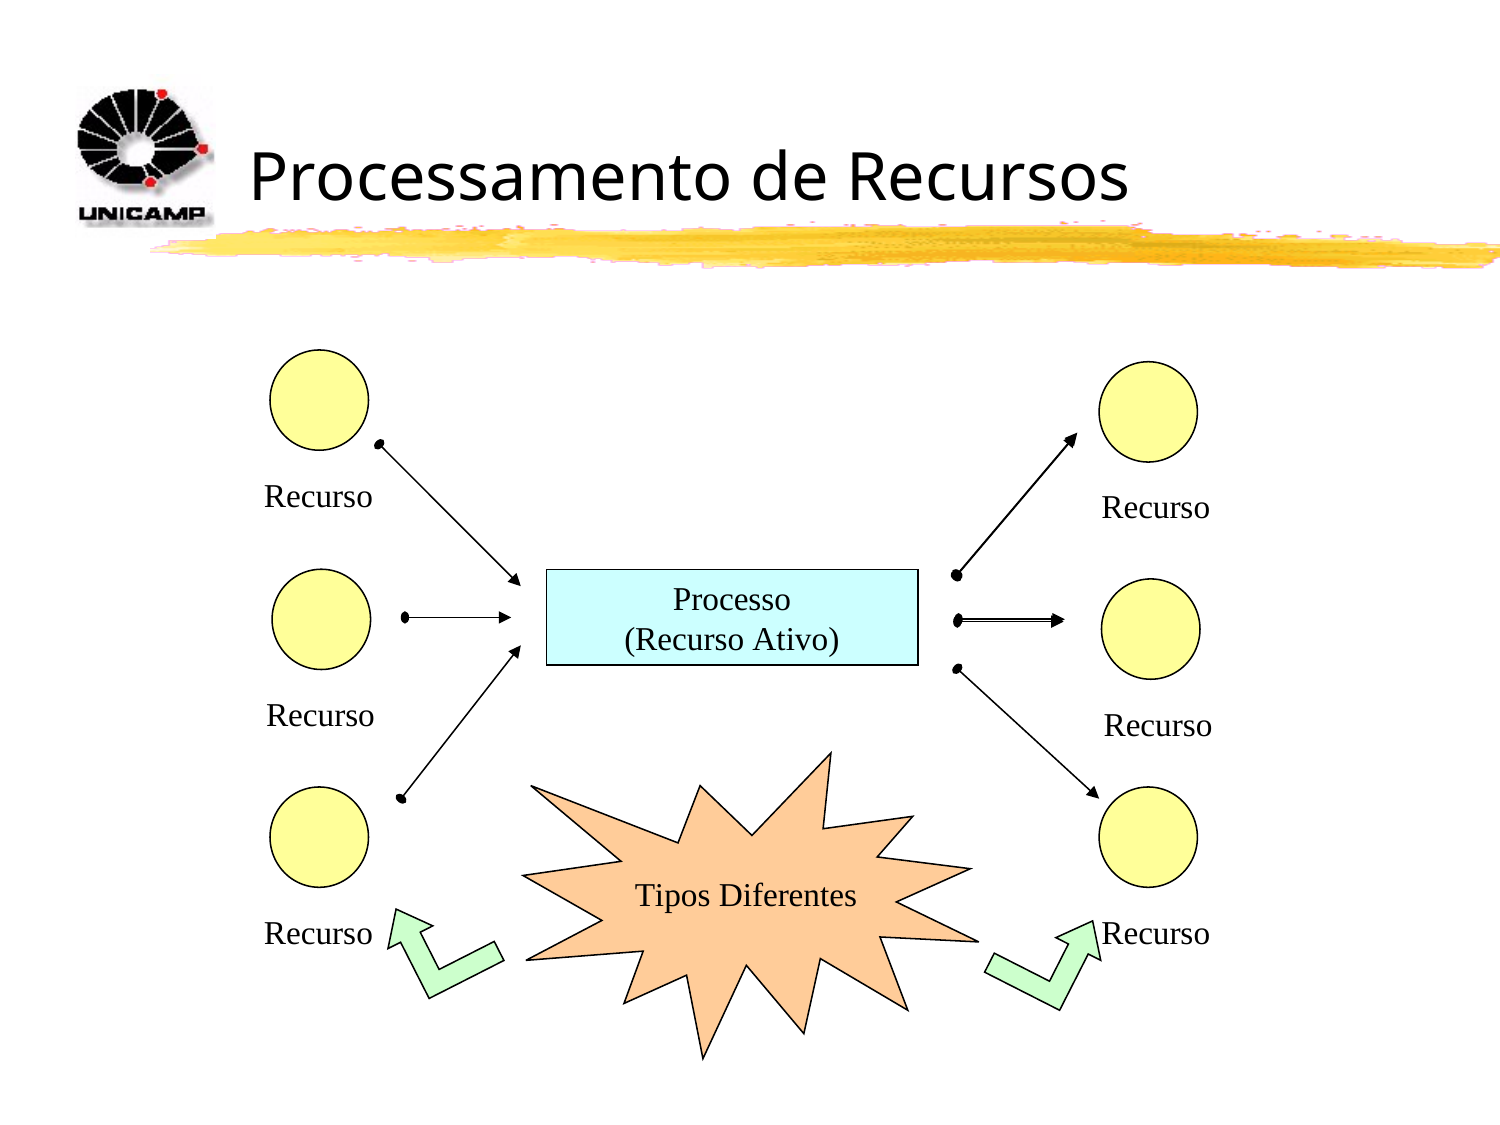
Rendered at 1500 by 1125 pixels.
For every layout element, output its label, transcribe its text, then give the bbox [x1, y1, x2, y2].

text_box Recurso [1088, 695, 1228, 751]
text_box [1099, 361, 1198, 463]
text_box Recurso [251, 685, 391, 781]
picture [75, 74, 1500, 279]
text_box Recurso [249, 466, 389, 562]
text_box [1101, 578, 1201, 680]
text_box [1099, 786, 1198, 888]
text_box [984, 920, 1101, 1011]
text_box [270, 349, 369, 451]
text_box Tipos Diferentes [522, 753, 979, 1059]
text_box Processo (Recurso Ativo) [546, 569, 918, 666]
text_box [270, 786, 369, 888]
text_box [272, 569, 371, 670]
text_box [387, 909, 504, 999]
text_box Recurso [1086, 478, 1226, 534]
text_box Recurso [249, 903, 389, 999]
text_box Recurso [1086, 903, 1226, 959]
title Processamento de Recursos [233, 37, 1434, 225]
